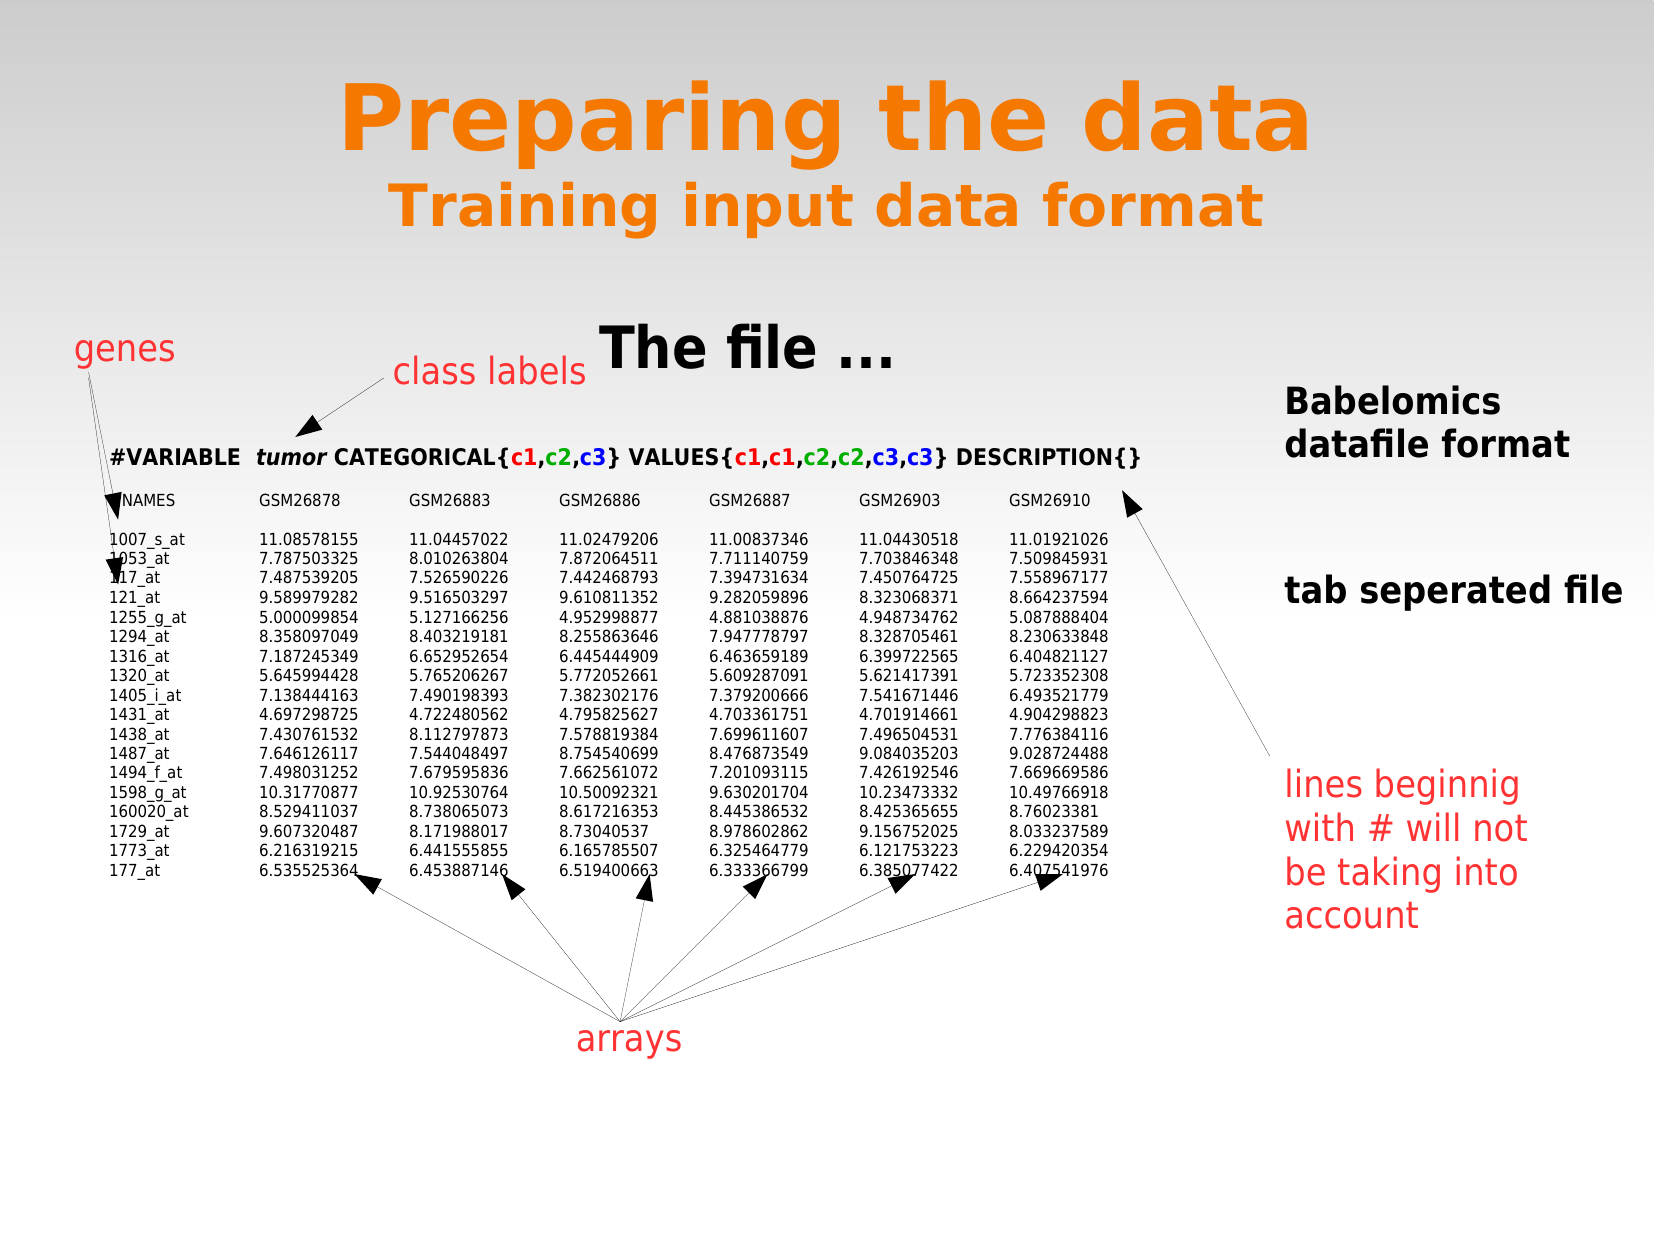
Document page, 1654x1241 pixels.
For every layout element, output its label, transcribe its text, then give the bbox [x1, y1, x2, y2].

text_box genes [59, 319, 237, 378]
text_box arrays [624, 1009, 643, 1019]
text_box arrays [611, 1009, 622, 1020]
text_box class labels [377, 342, 621, 402]
text_box Babelomics datafile format [1269, 372, 1625, 474]
text_box The file ... [584, 307, 914, 390]
text_box arrays [600, 1009, 617, 1019]
text_box lines beginnig with # will not be taking into account [1269, 755, 1595, 945]
text_box tab seperated file [1276, 561, 1654, 620]
text_box arrays [561, 1009, 886, 1069]
title Preparing the data Training input data format [82, 49, 1571, 257]
text_box #VARIABLE tumor CATEGORICAL{c1,c2,c3} VALUES{c1,c1,c2,c2,c3,c3} DESCRIPTION{} #NAMES GSM26878 GSM26883 GSM26886 GSM26887 GSM26903 GSM26910 1007_s_at 11.08578155 11.04457022 11.02479206 11.00837346 11.04430518 11.01921026 1053_at 7.787503325 8.010263804 7.872064511 7.711140759 7.703846348 7.509845931 117_at 7.487539205 7.526590226 7.442468793 7.394731634 7.450764725 7.558967177 121_at 9.589979282 9.516503297 9.610811352 9.282059896 8.323068371 8.664237594 1255_g_at 5.000099854 5.127166256 4.952998877 4.881038876 4.948734762 5.087888404 1294_at 8.358097049 8.403219181 8.255863646 7.947778797 8.328705461 8.230633848 1316_at 7.187245349 6.652952654 6.445444909 6.463659189 6.399722565 6.404821127 1320_at 5.645994428 5.765206267 5.772052661 5.609287091 5.621417391 5.723352308 1405_i_at 7.138444163 7.490198393 7.382302176 7.379200666 7.541671446 6.493521779 1431_at 4.697298725 4.722480562 4.795825627 4.703361751 4.701914661 4.904298823 1438_at 7.430761532 8.112797873 7.578819384 7.699611607 7.496504531 7.776384116 1487_at 7.646126117 7.544048497 8.754540699 8.476873549 9.084035203 9.028724488 1494_f_at 7.498031252 7.679595836 7.662561072 7.201093115 7.426192546 7.669669586 1598_g_at 10.31770877 10.92530764 10.50092321 9.630201704 10.23473332 10.49766918 160020_at 8.529411037 8.738065073 8.617216353 8.445386532 8.425365655 8.76023381 1729_at 9.607320487 8.171988017 8.73040537 8.978602862 9.156752025 8.033237589 1773_at 6.216319215 6.441555855 6.165785507 6.325464779 6.121753223 6.229420354 177_at 6.535525364 6.453887146 6.519400663 6.333366799 6.385077422 6.407541976 [94, 437, 1276, 910]
